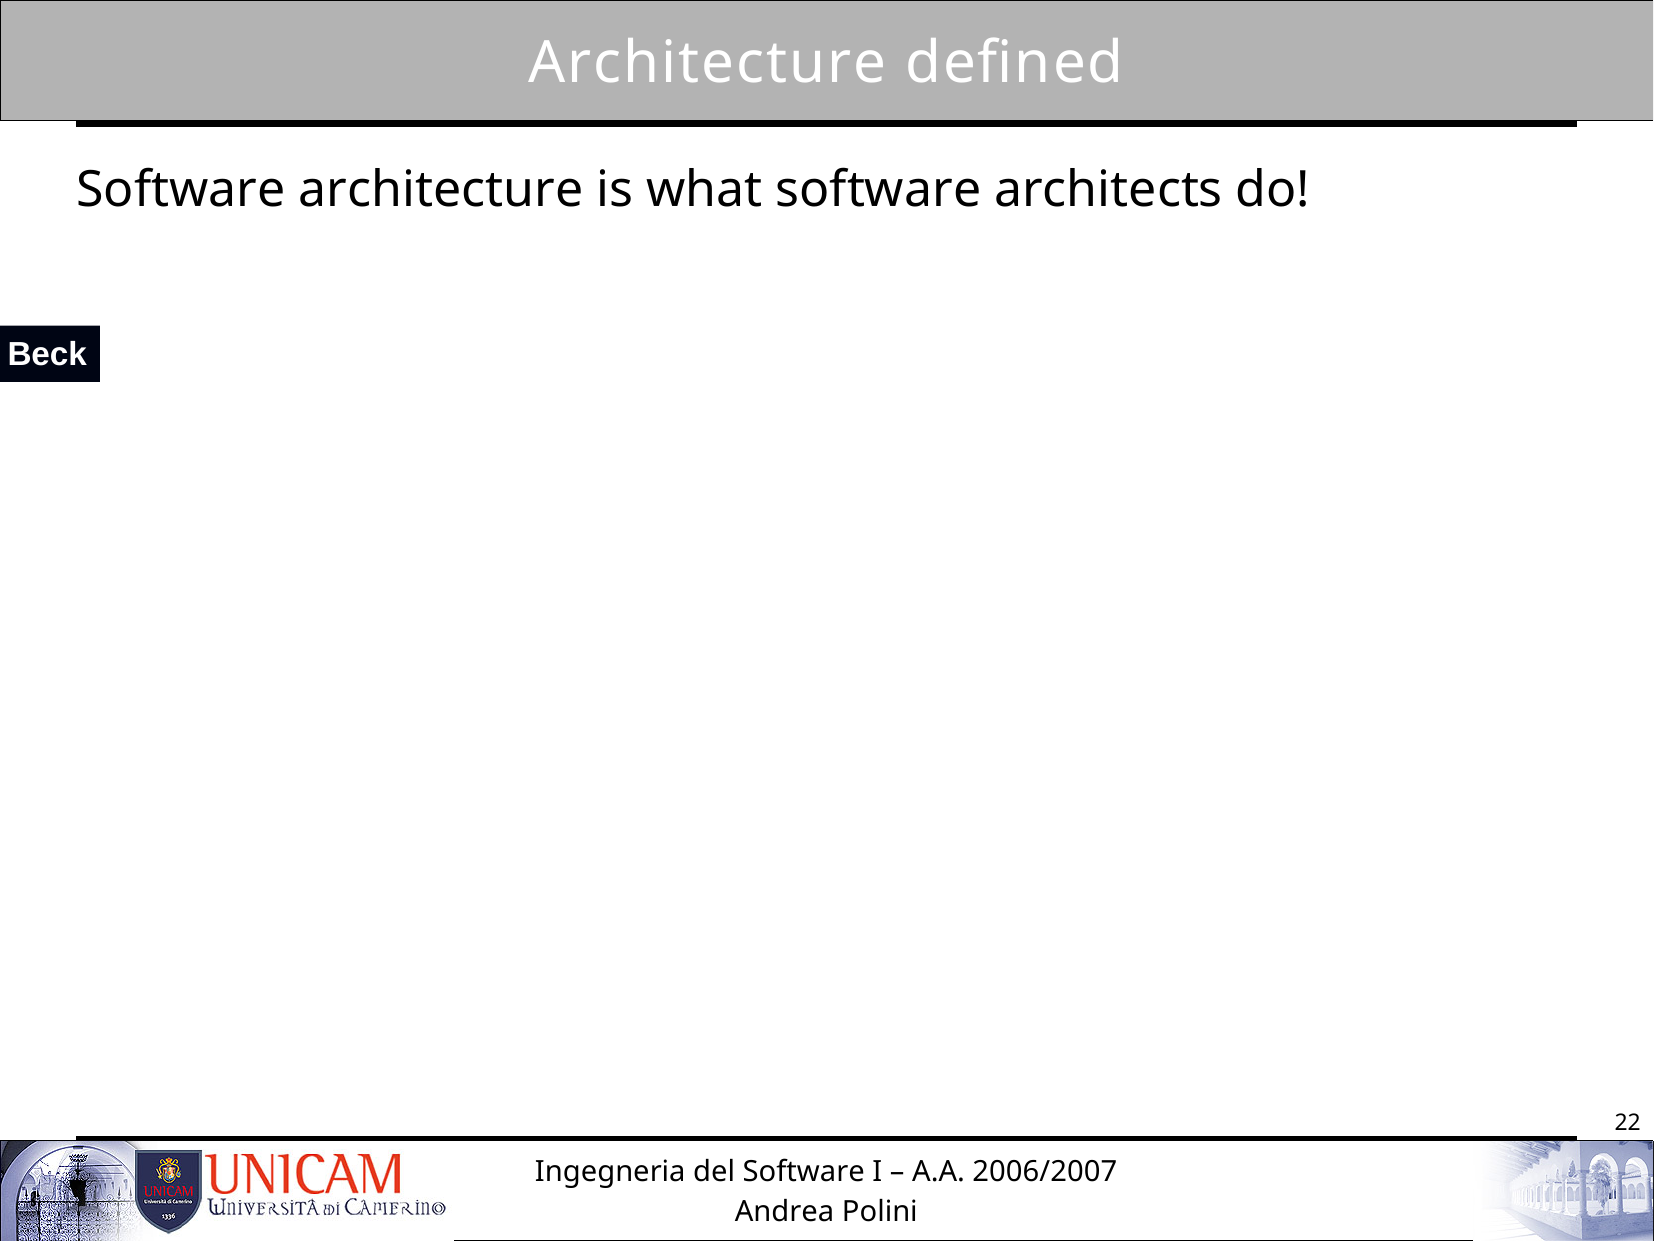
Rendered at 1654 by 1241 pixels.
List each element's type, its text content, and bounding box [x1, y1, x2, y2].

picture [1473, 1141, 1654, 1241]
title Architecture defined [0, 0, 1653, 121]
text_box Beck [0, 325, 100, 382]
list Software architecture is what software architects do! [76, 152, 1577, 671]
picture [0, 1141, 454, 1241]
